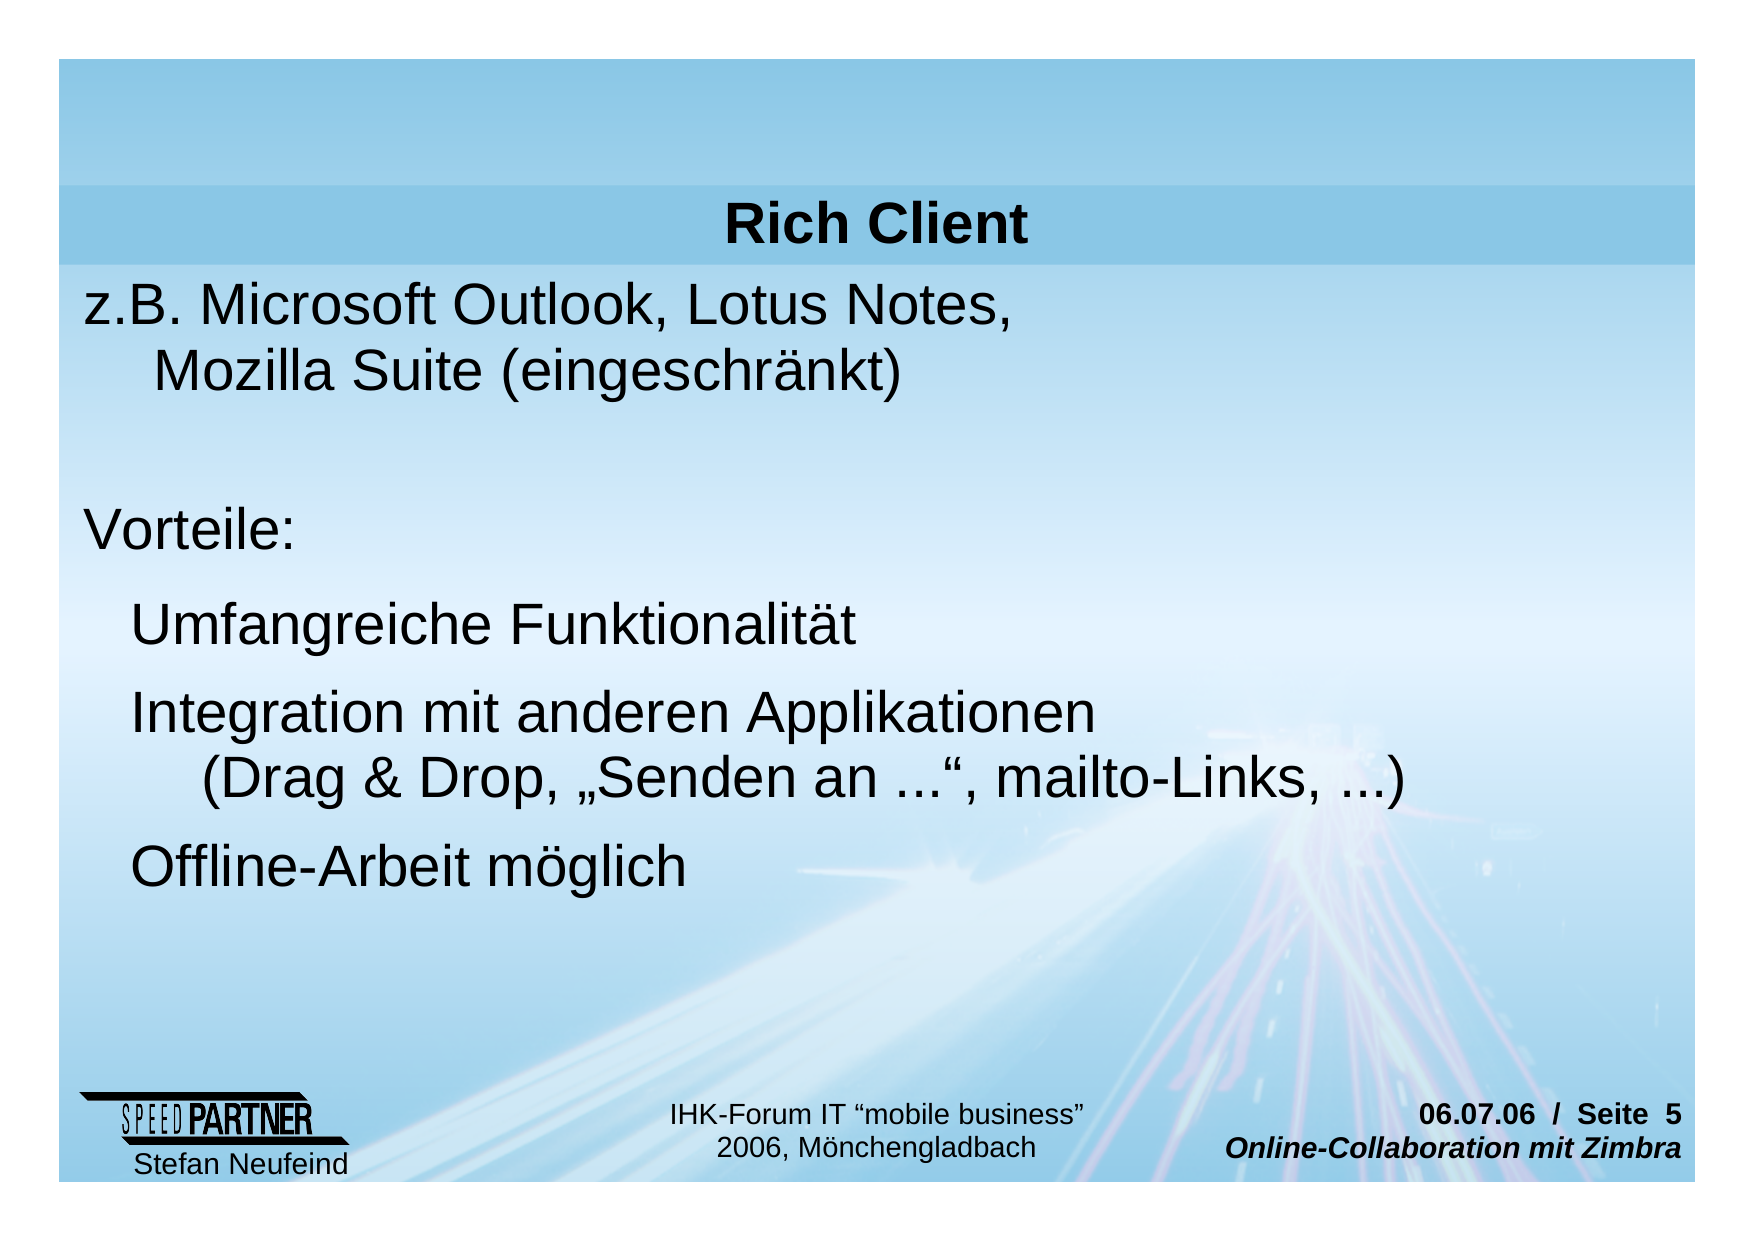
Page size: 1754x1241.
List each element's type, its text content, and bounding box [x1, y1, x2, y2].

picture [59, 59, 1695, 185]
title Rich Client [59, 190, 1695, 257]
list z.B. Microsoft Outlook, Lotus Notes, Mozilla Suite (eingeschränkt) Vorteile: Umfangreiche Funktionalität Integration mit anderen Applikationen (Drag & Drop, „Senden an ...“, mailto-Links, ...) Offline-Arbeit möglich [71, 272, 1695, 1055]
picture [59, 265, 1695, 1182]
